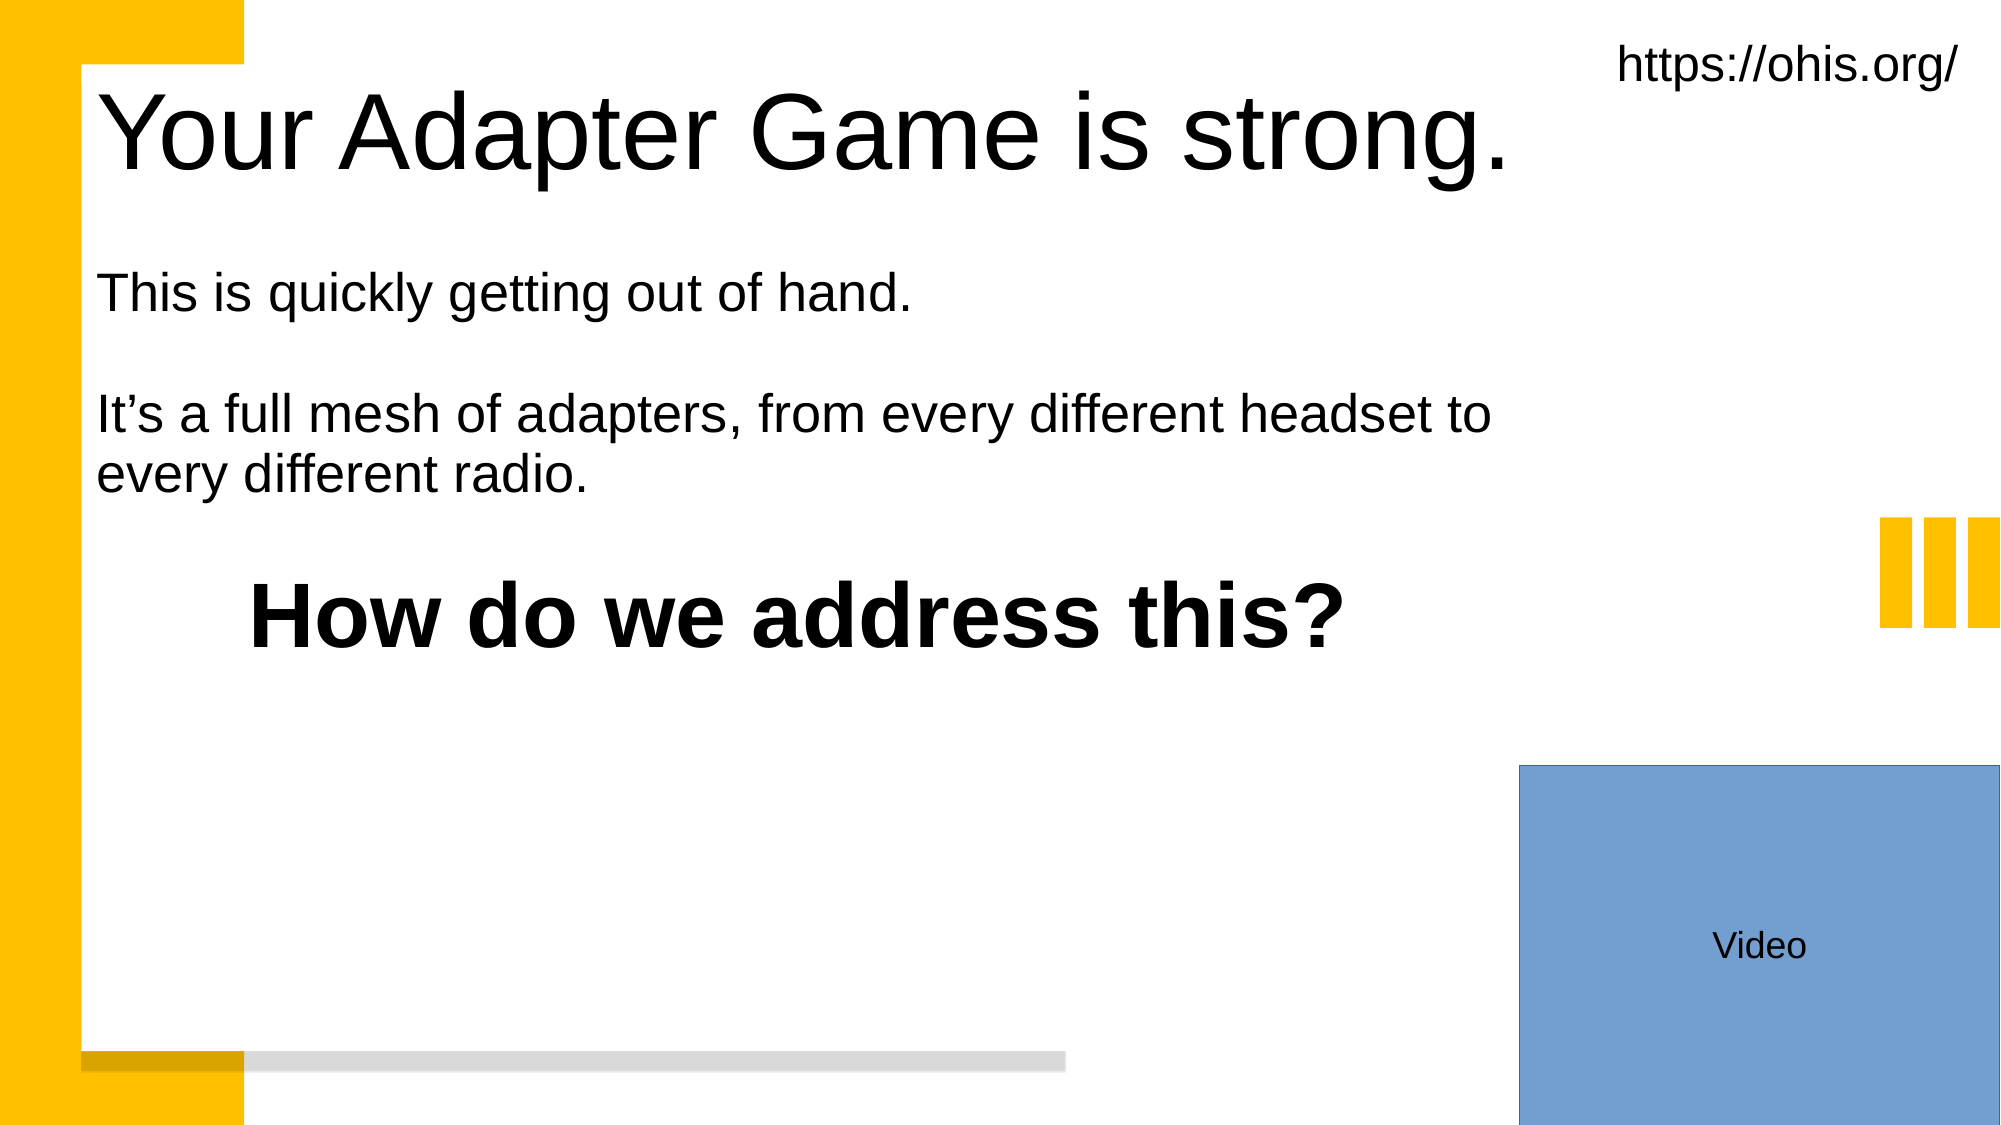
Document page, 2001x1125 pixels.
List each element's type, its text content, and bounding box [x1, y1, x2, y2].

text_box This is quickly getting out of hand. It’s a full mesh of adapters, from every different headset to every different radio. How do we address this? [81, 254, 1516, 1036]
text_box Video [1519, 765, 2000, 1125]
text_box https://ohis.org/ [1590, 29, 1974, 105]
text_box [0, 0, 2000, 1125]
text_box Your Adapter Game is strong. [81, 64, 1921, 201]
